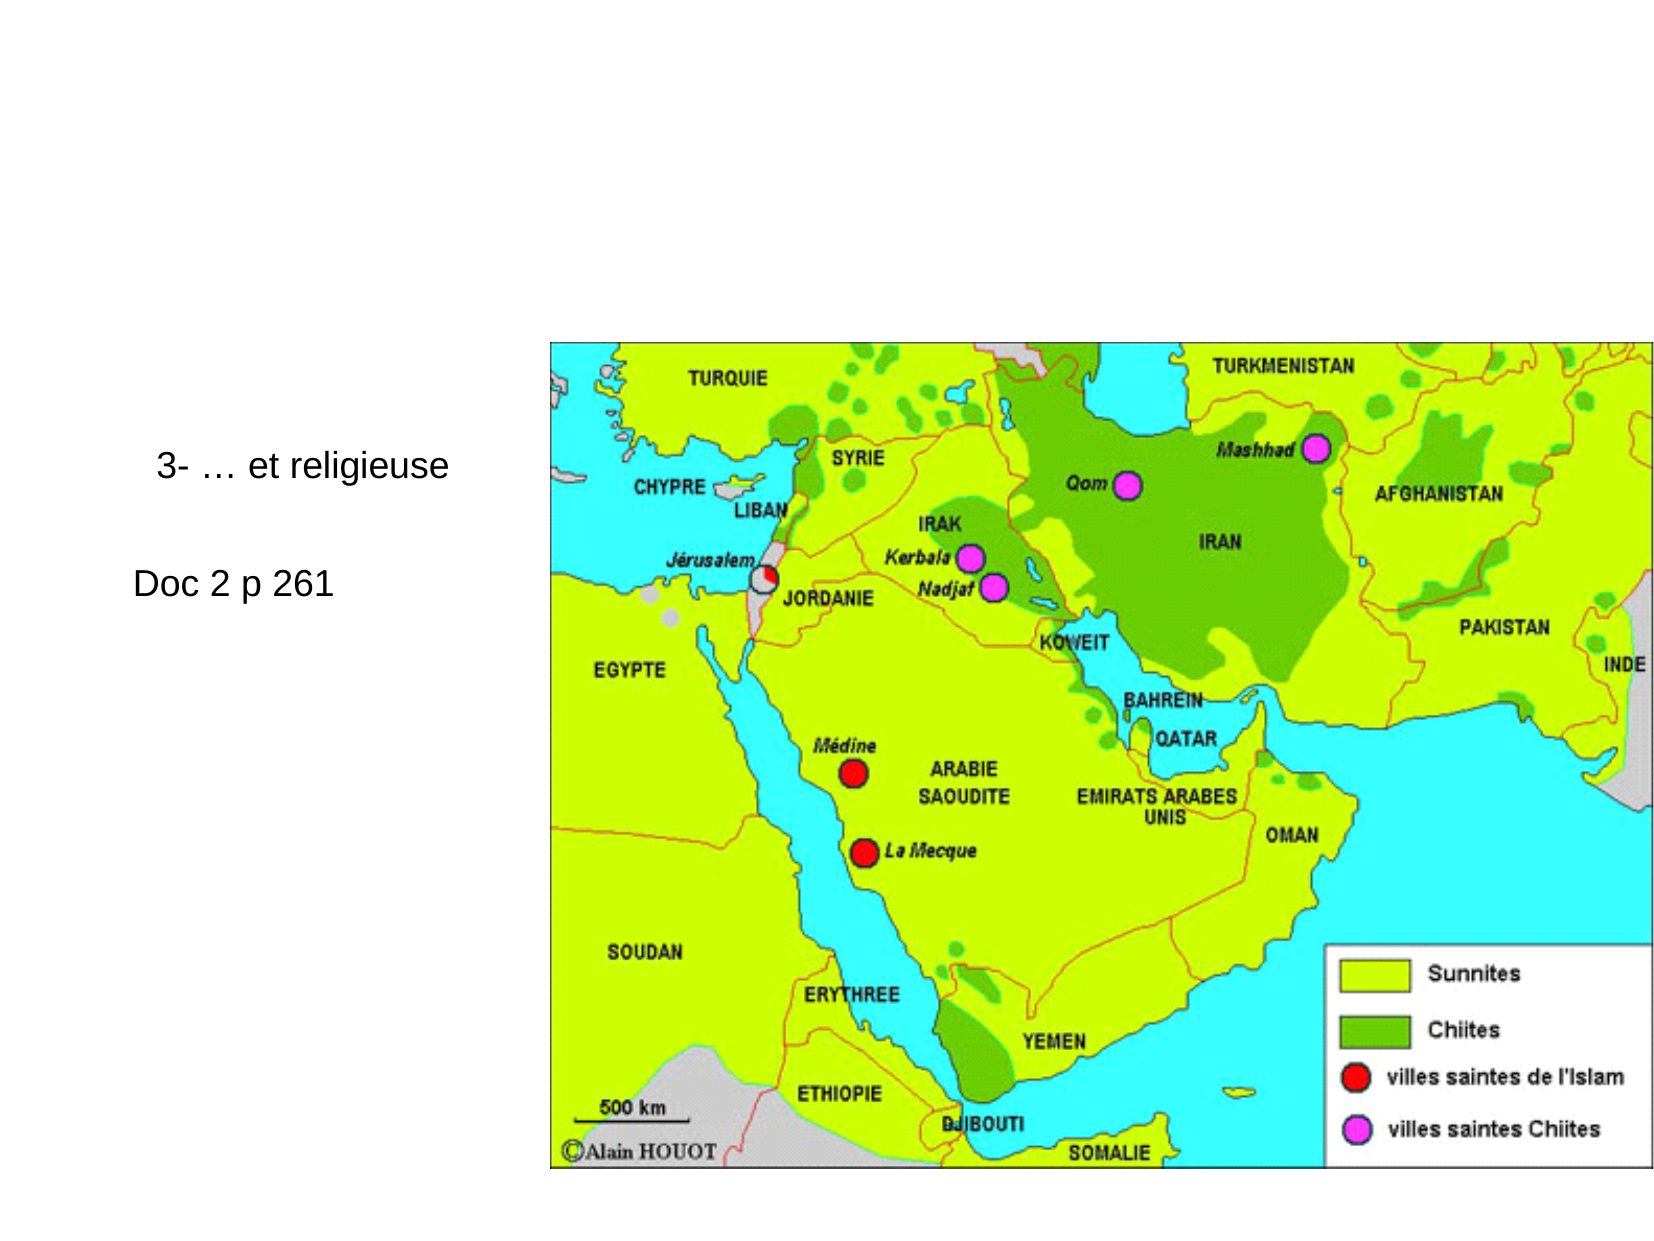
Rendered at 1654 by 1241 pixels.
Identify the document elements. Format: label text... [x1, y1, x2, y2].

text_box Doc 2 p 261 [118, 555, 350, 612]
picture [550, 342, 1654, 1169]
text_box 3- … et religieuse [141, 437, 465, 494]
